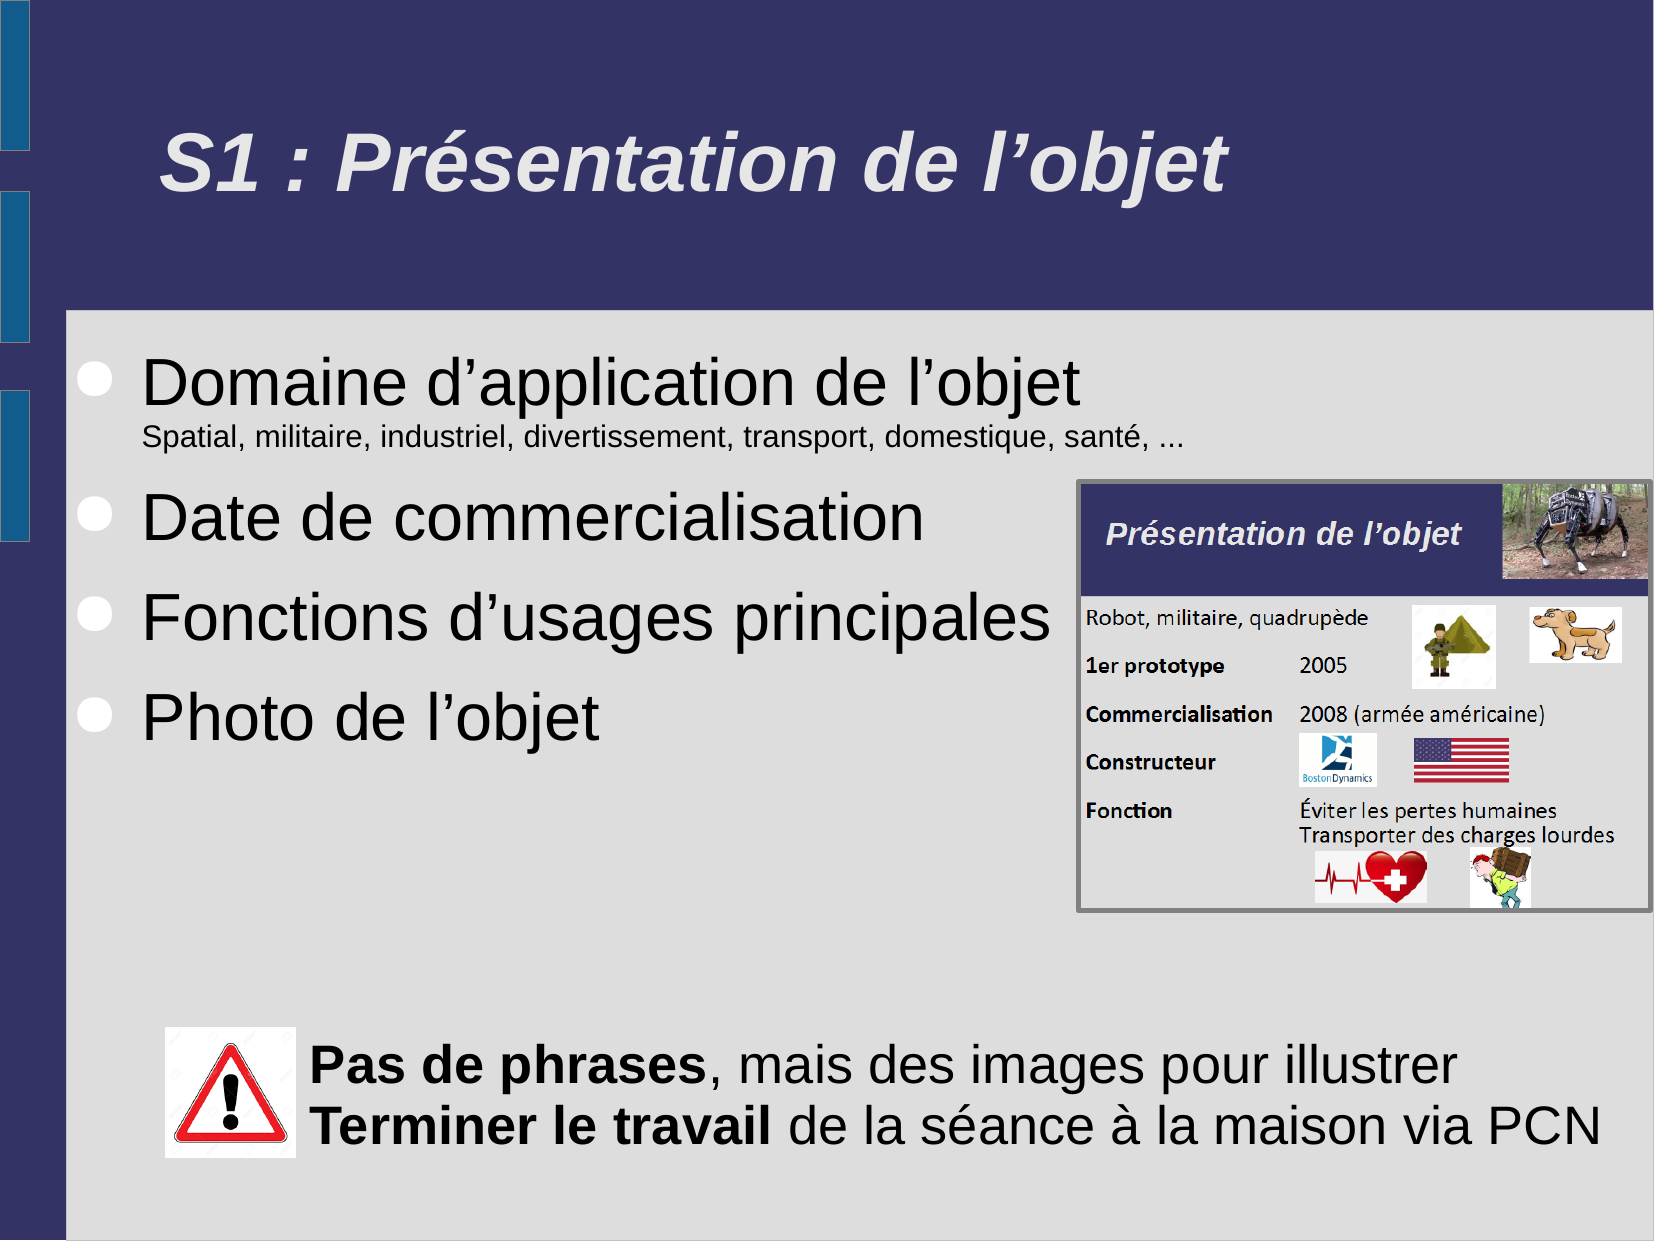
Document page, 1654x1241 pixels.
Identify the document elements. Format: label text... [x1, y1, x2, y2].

picture [1080, 484, 1648, 909]
list Domaine d’application de l’objet Spatial, militaire, industriel, divertissement, transport, domestique, santé, ... Date de commercialisation Fonctions d’usages principales Photo de l’objet [59, 344, 1607, 1200]
title S1 : Présentation de l’objet [0, 59, 1401, 267]
picture [165, 1027, 295, 1158]
text_box Pas de phrases, mais des images pour illustrer Terminer le travail de la séance à la maison via PCN [295, 1027, 1642, 1224]
